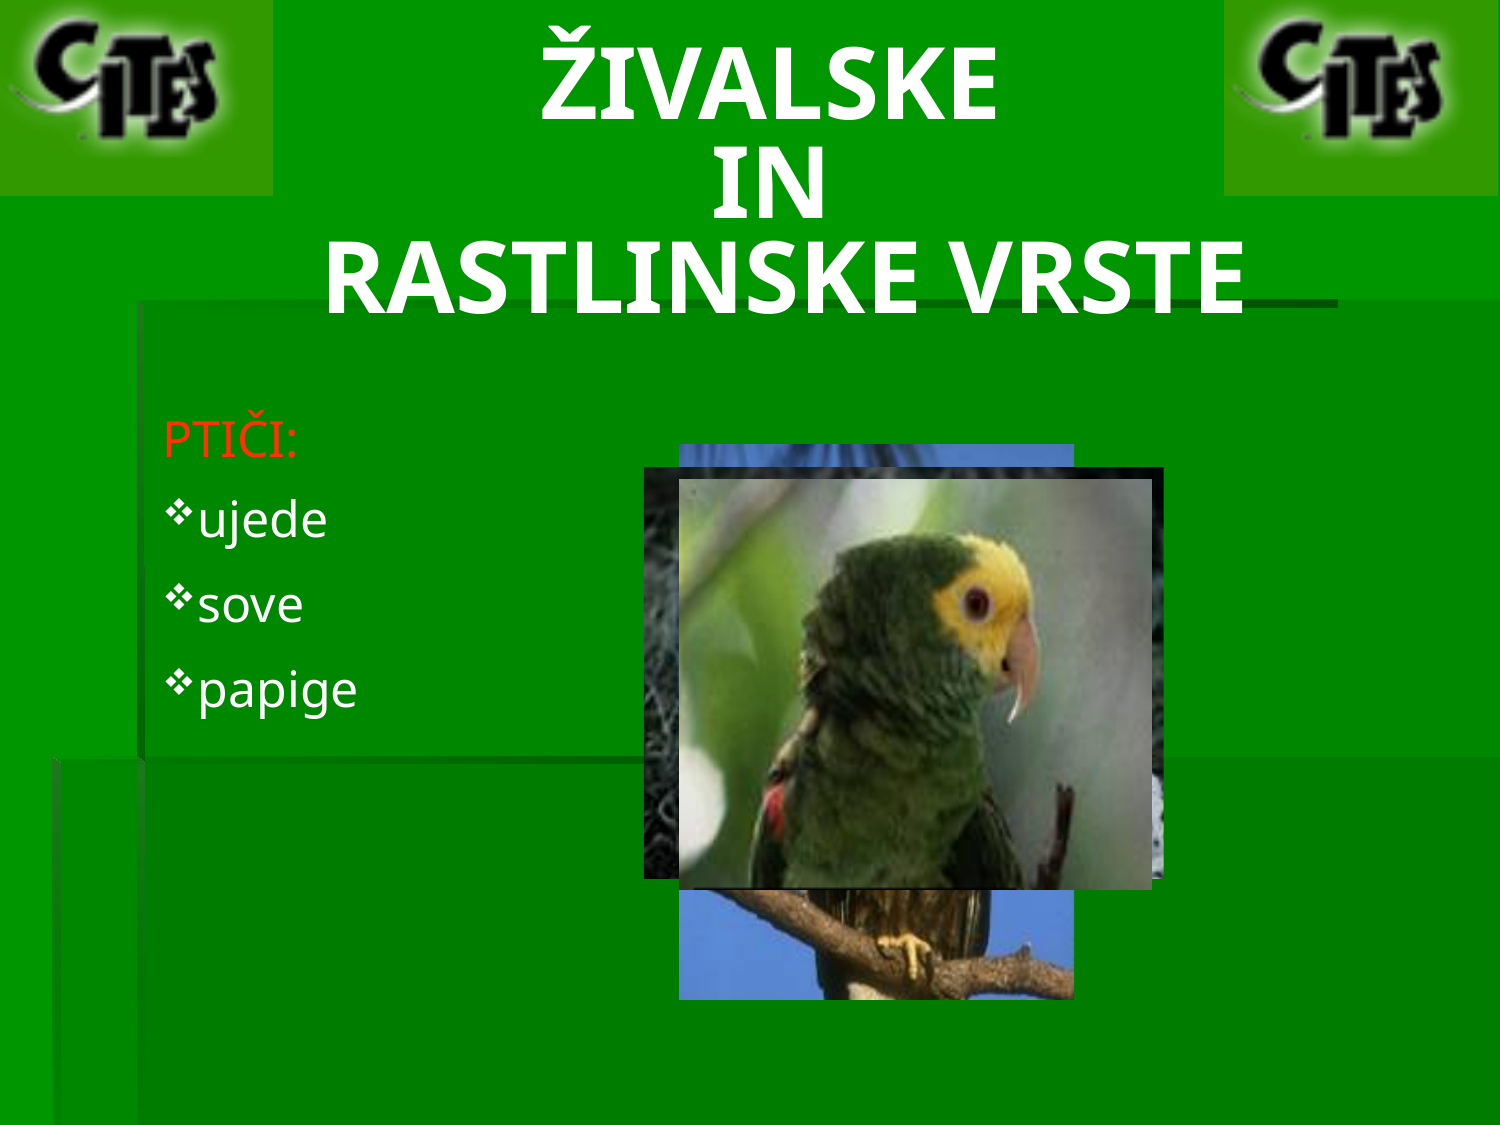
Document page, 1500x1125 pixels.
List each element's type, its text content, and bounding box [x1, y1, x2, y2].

picture [1410, 0, 1498, 196]
picture [0, 0, 159, 196]
picture [643, 444, 1164, 1000]
text_box PTIČI: [147, 394, 314, 475]
text_box ujede sove papige [147, 479, 561, 725]
text_box ŽIVALSKE IN RASTLINSKE VRSTE [159, 0, 1410, 331]
